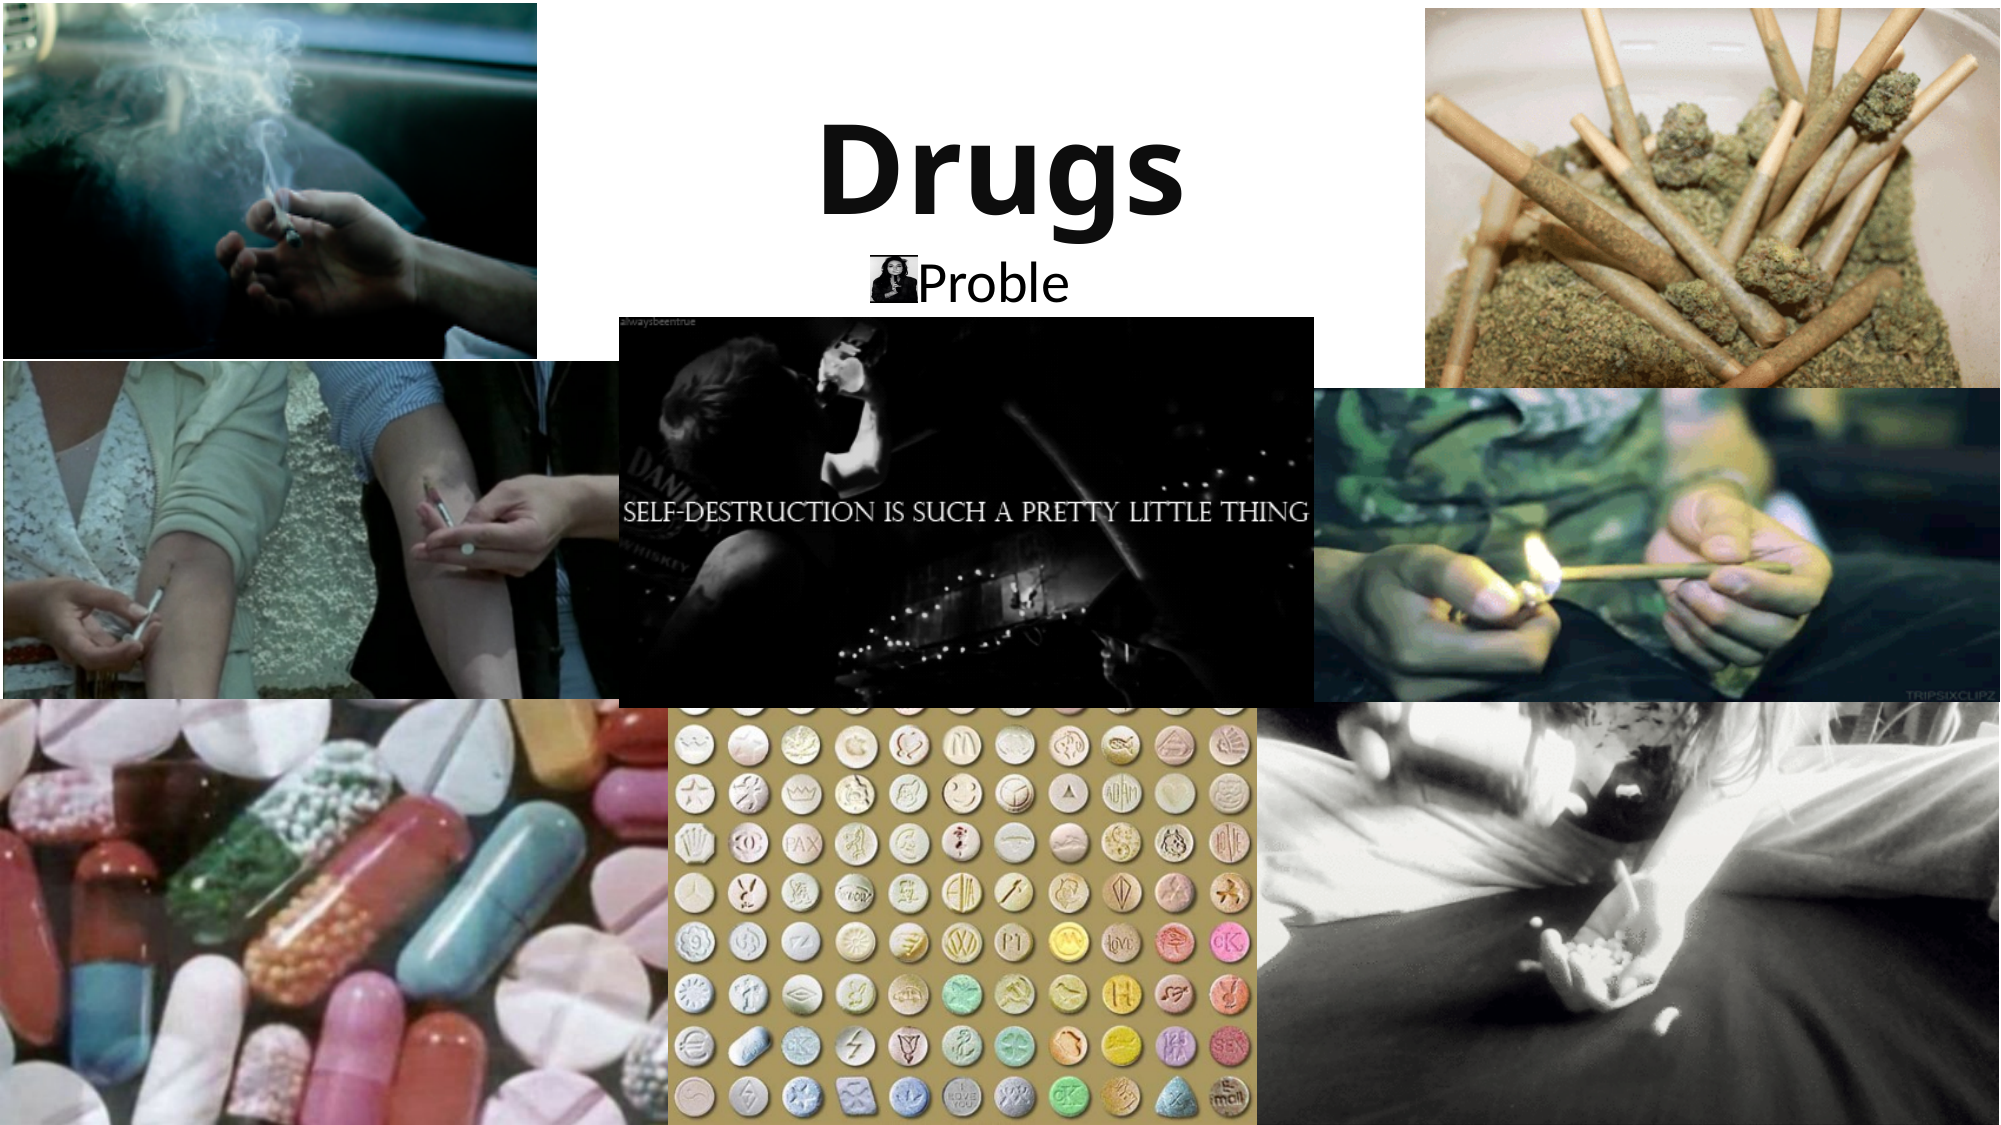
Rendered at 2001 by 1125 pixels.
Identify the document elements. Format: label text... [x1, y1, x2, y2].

text_box Problem [856, 236, 1122, 392]
title Drugs [537, 59, 1425, 278]
picture [0, 8, 2000, 1125]
picture [870, 255, 918, 303]
picture [3, 3, 537, 360]
